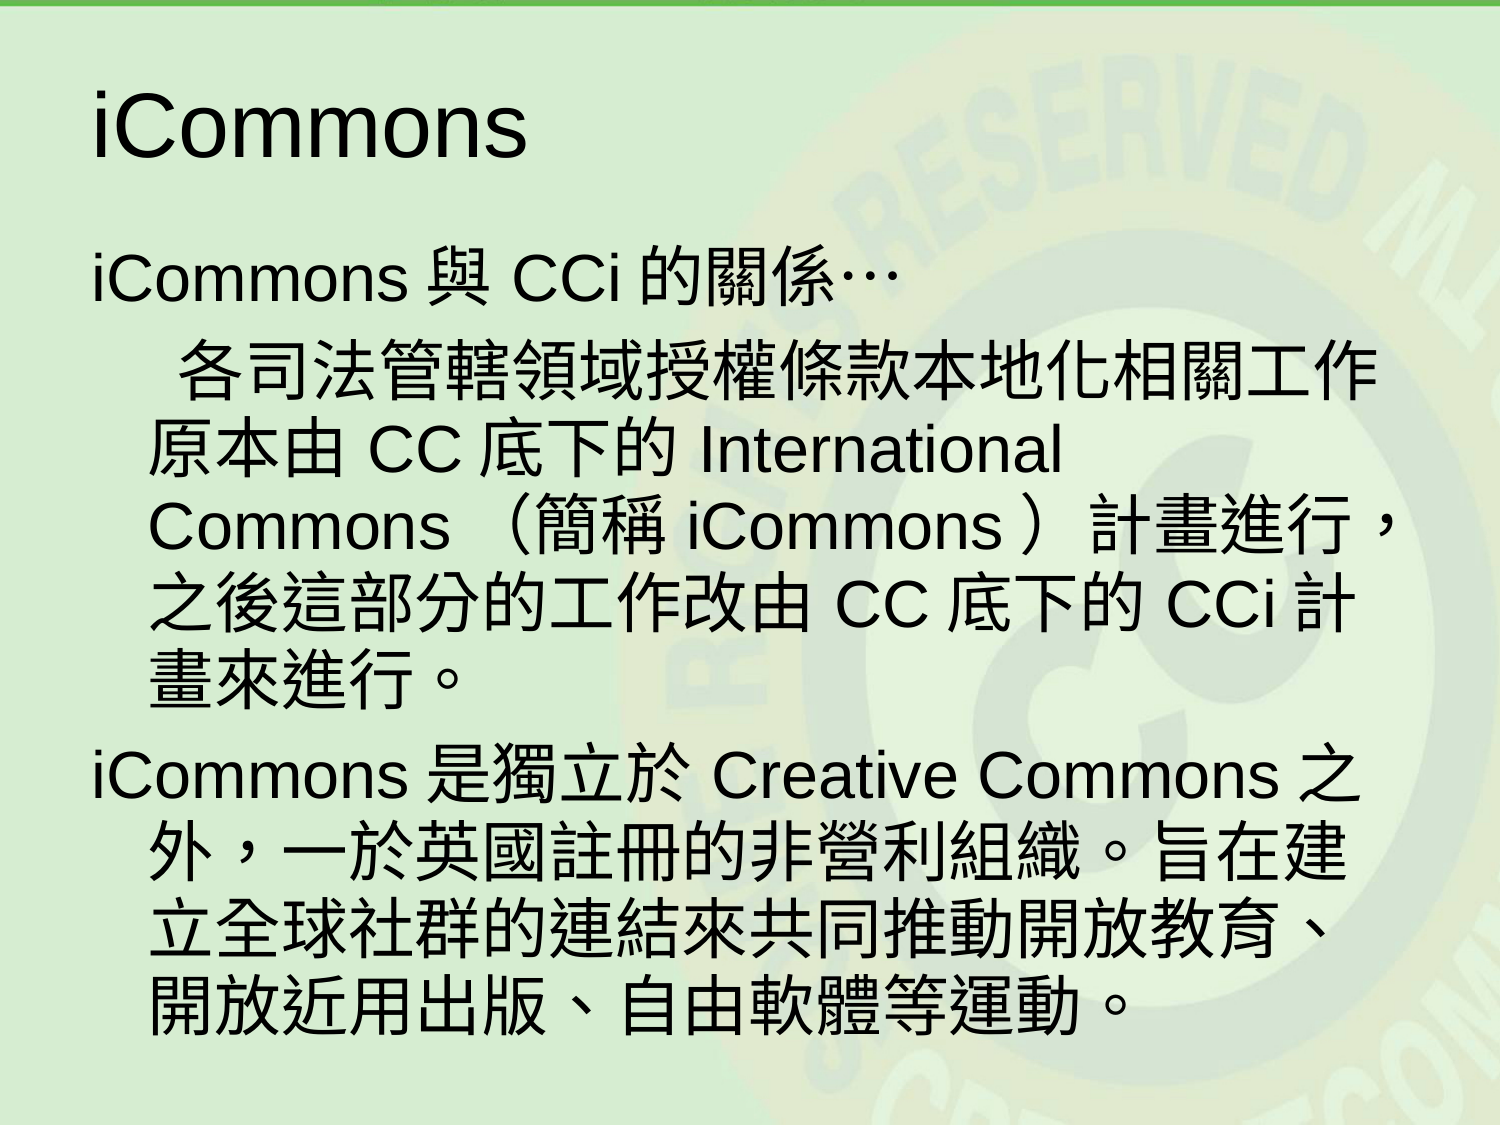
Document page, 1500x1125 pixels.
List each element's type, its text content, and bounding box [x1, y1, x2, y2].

title iCommons [76, 42, 1427, 209]
picture [0, 0, 1500, 1125]
list iCommons與CCi的關係… 各司法管轄領域授權條款本地化相關工作原本由CC底下的International Commons（簡稱iCommons）計畫進行，之後這部分的工作改由CC底下的CCi計畫來進行。 iCommons是獨立於Creative Commons之外，一於英國註冊的非營利組織。旨在建立全球社群的連結來共同推動開放教育、開放近用出版、自由軟體等運動。 [76, 231, 1427, 1028]
